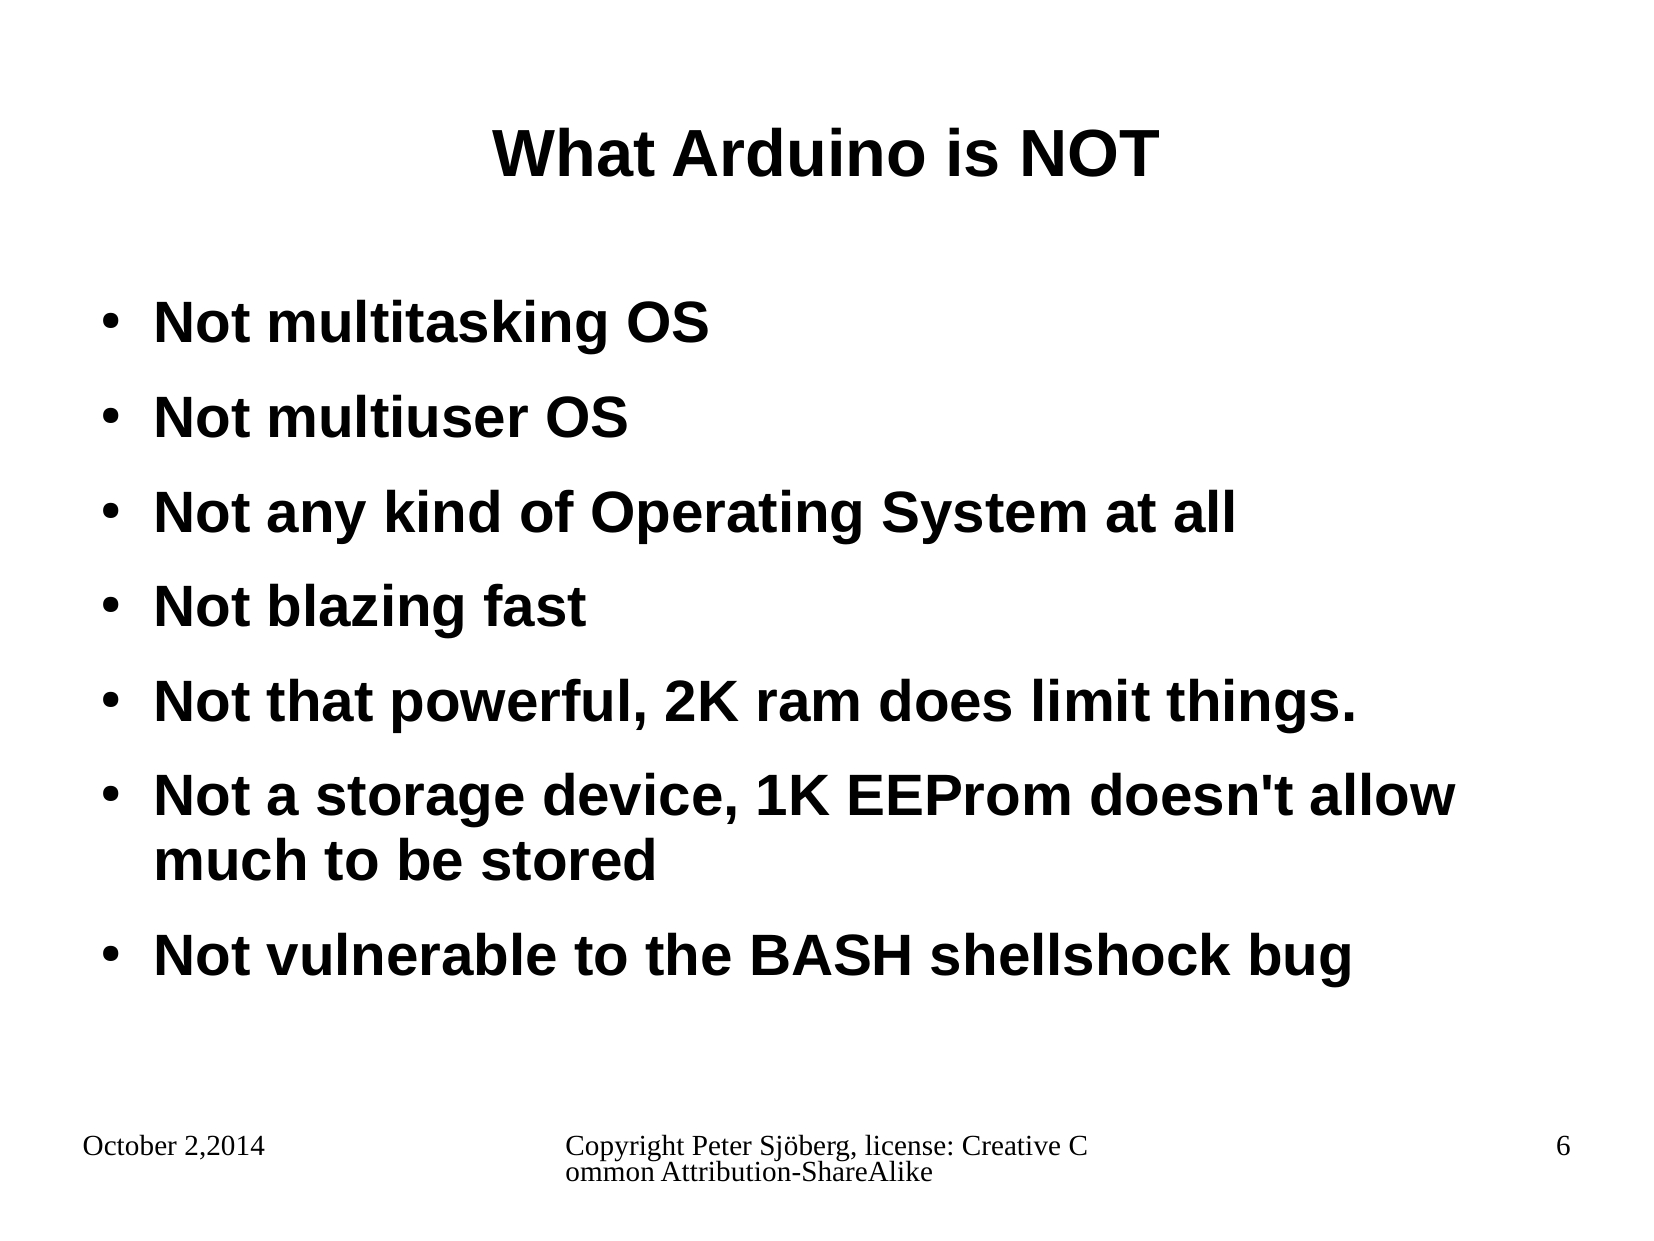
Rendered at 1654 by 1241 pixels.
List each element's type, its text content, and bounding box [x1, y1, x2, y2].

list Not multitasking OS Not multiuser OS Not any kind of Operating System at all Not blazing fast Not that powerful, 2K ram does limit things. Not a storage device, 1K EEProm doesn't allow much to be stored Not vulnerable to the BASH shellshock bug [82, 290, 1571, 1010]
title What Arduino is NOT [82, 49, 1571, 257]
